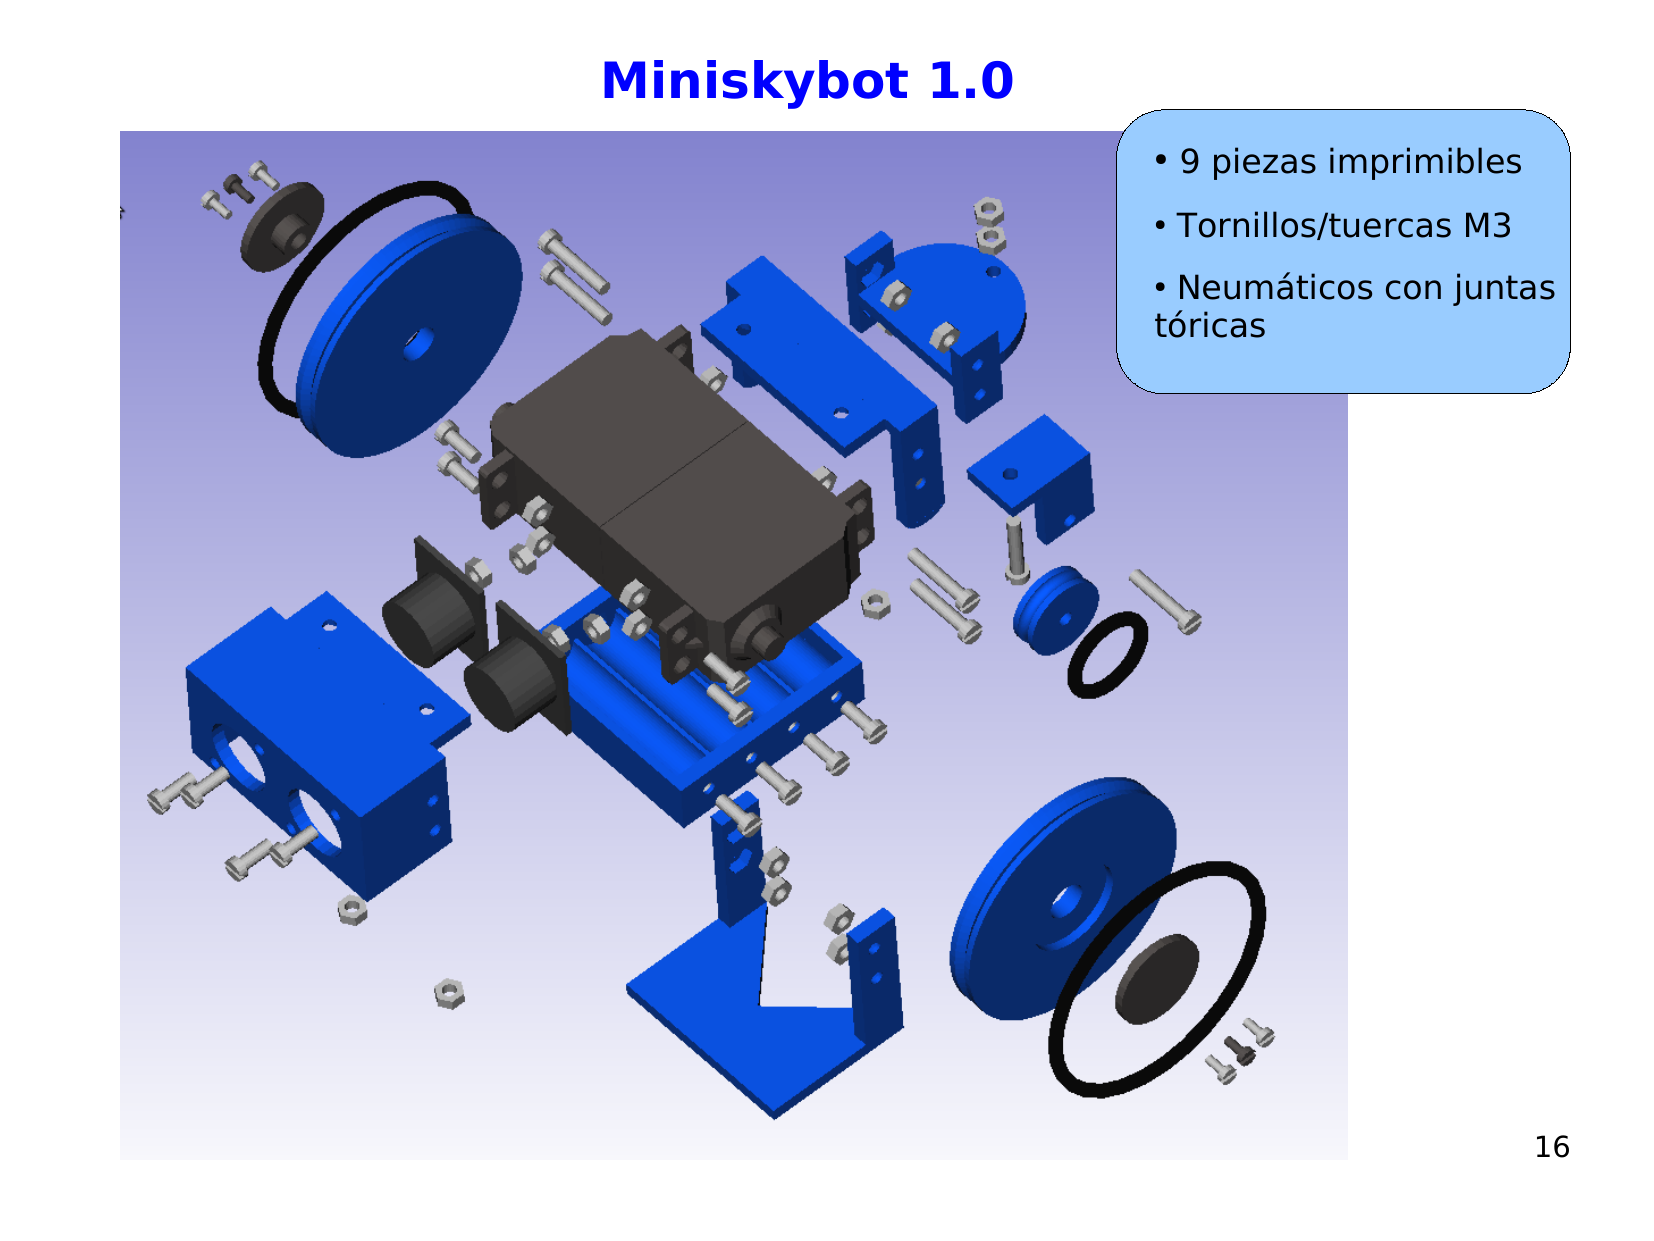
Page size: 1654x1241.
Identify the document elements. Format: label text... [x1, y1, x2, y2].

text_box Miniskybot 1.0 [585, 45, 1188, 119]
picture [120, 131, 1348, 1160]
text_box [1116, 109, 1570, 394]
text_box 9 piezas imprimibles Tornillos/tuercas M3 Neumáticos con juntas tóricas [1139, 131, 1586, 353]
